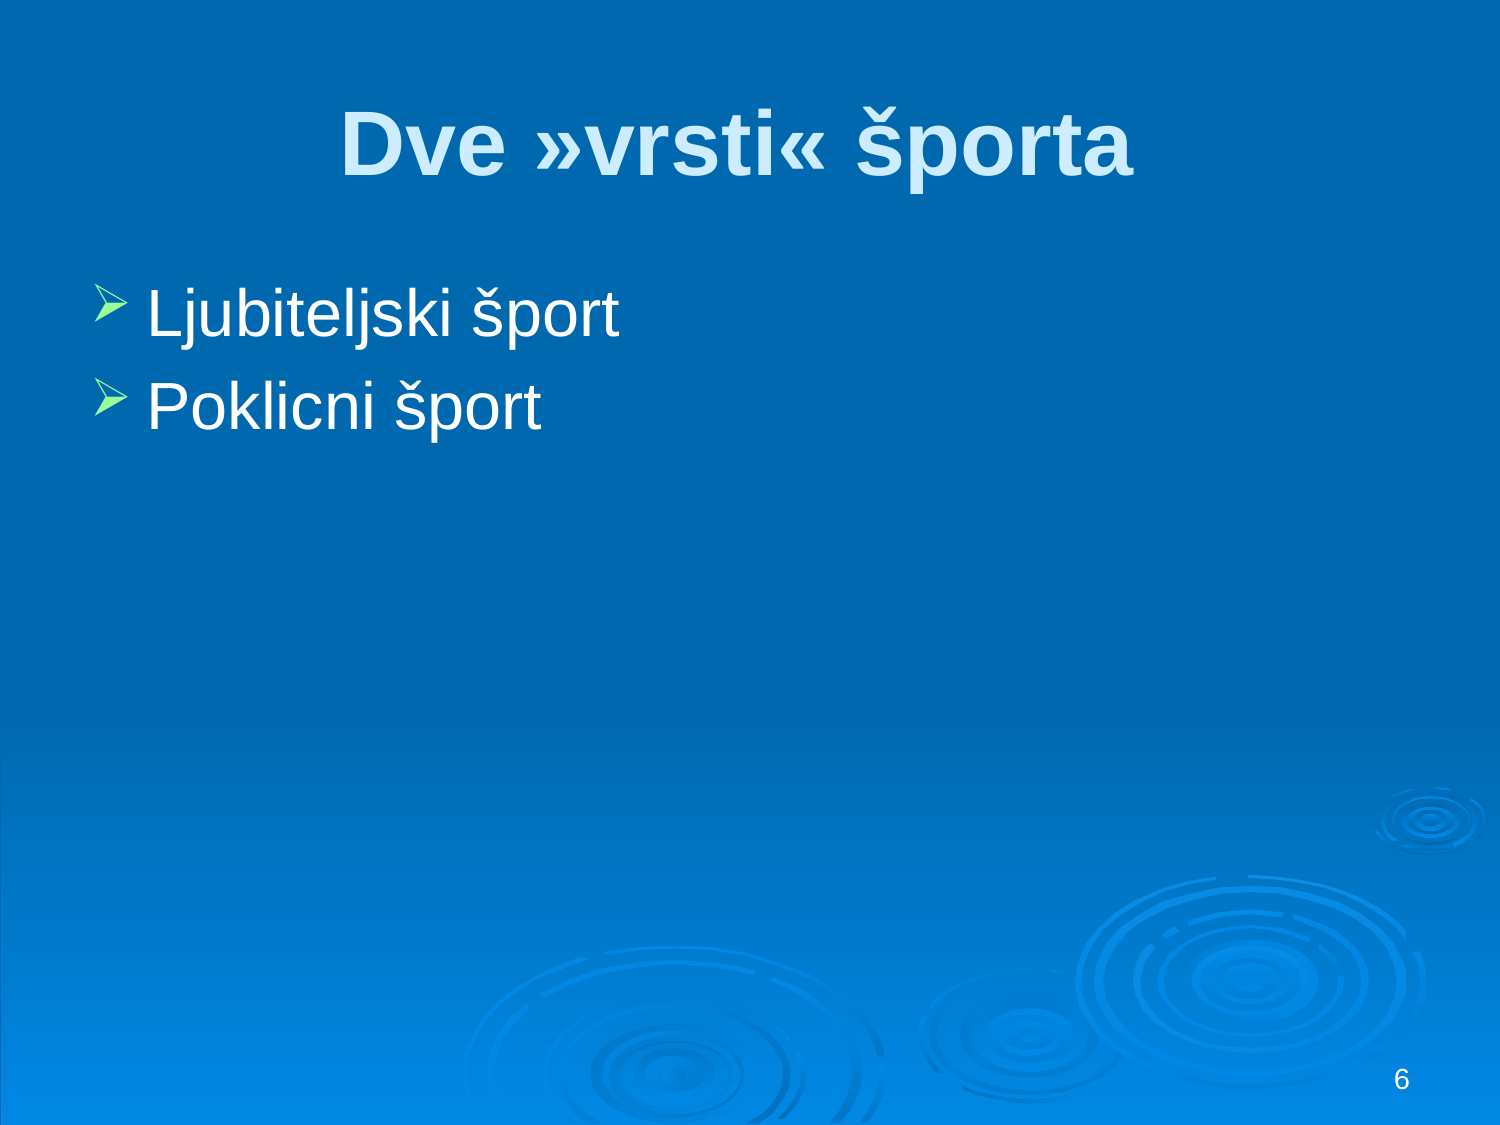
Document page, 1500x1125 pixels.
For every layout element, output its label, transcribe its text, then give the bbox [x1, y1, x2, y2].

slide_number <number> [1074, 1024, 1425, 1103]
title Dve »vrsti« športa [75, 45, 1425, 233]
list Ljubiteljski šport Poklicni šport [75, 262, 1425, 1005]
